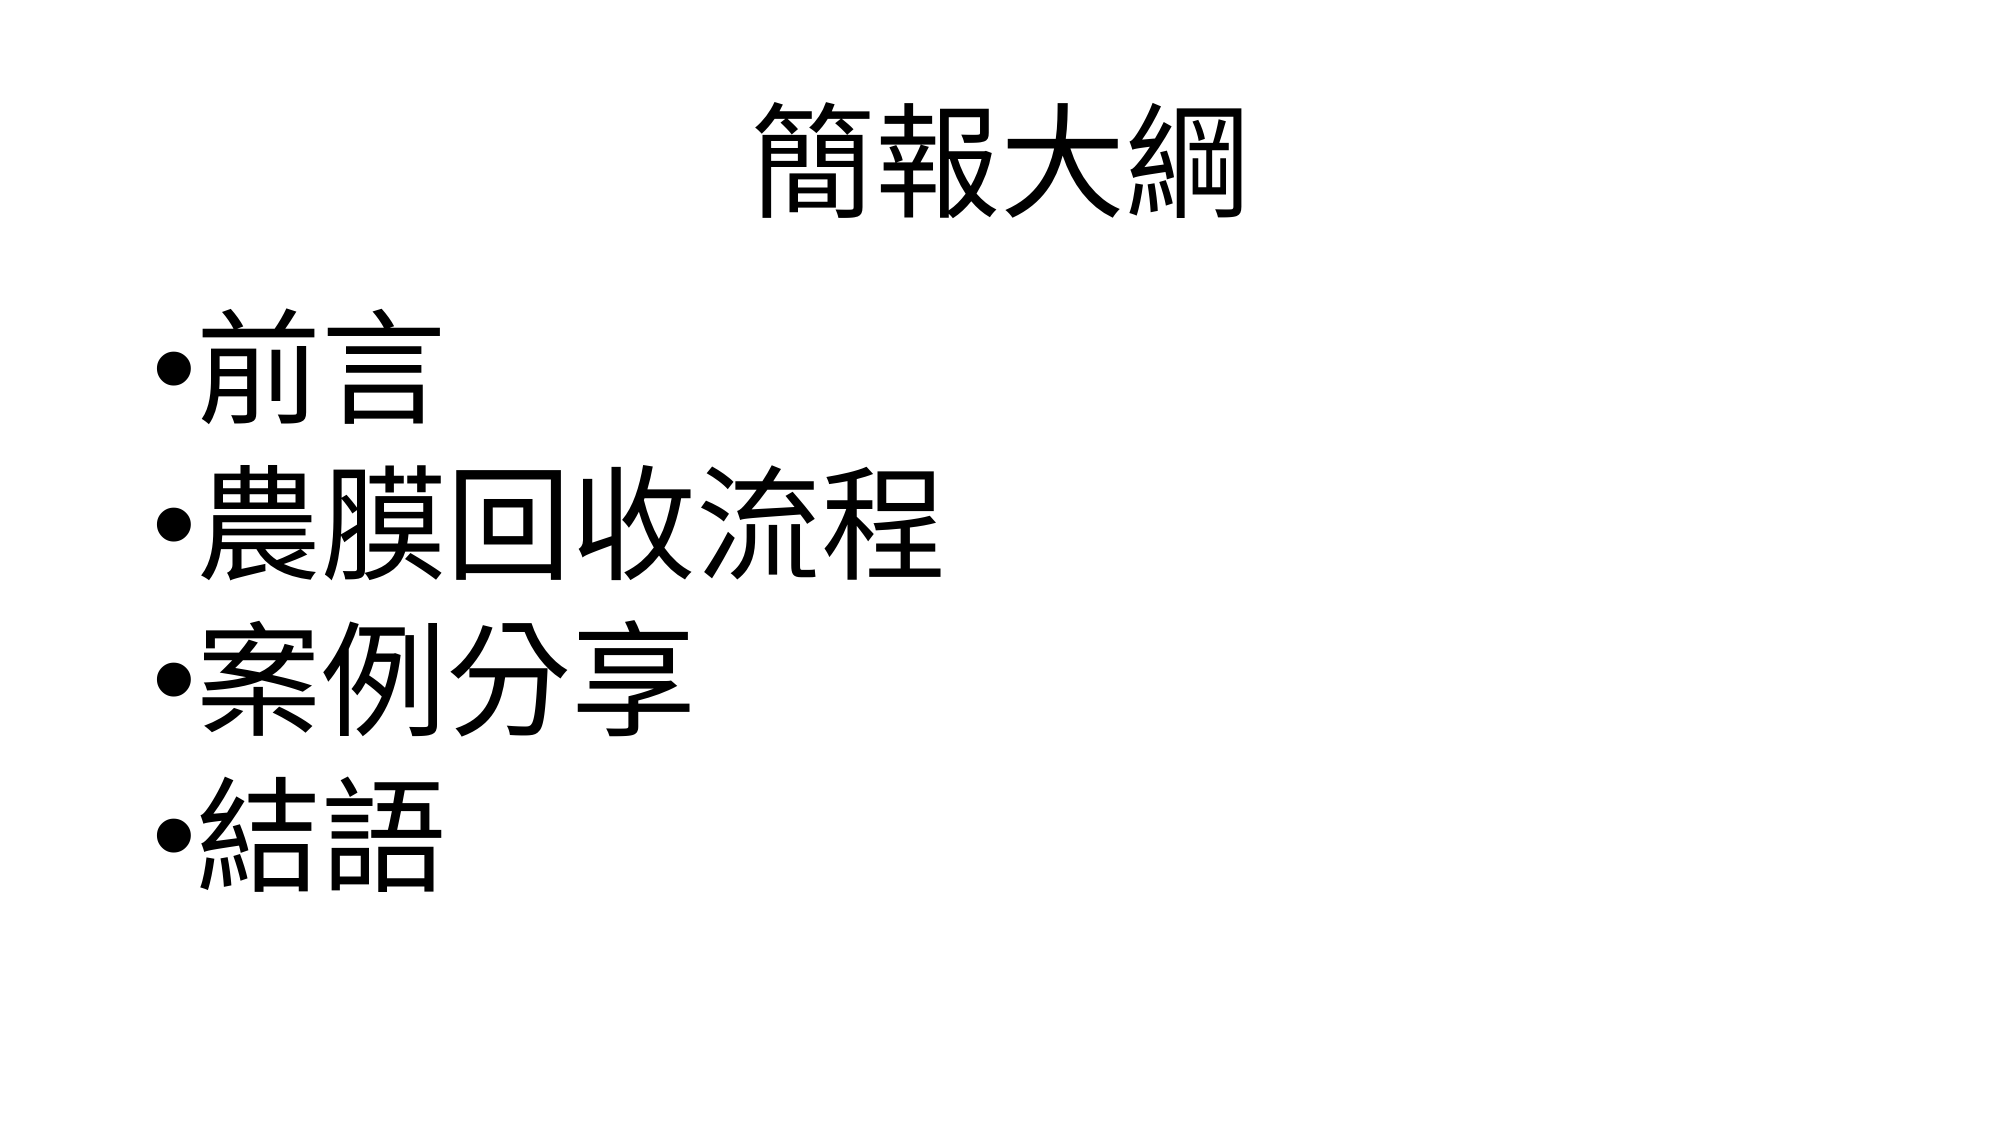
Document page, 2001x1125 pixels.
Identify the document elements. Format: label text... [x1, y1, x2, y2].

title 簡報大綱 [137, 59, 1863, 278]
list 前言 農膜回收流程 案例分享 結語 [137, 299, 1863, 1014]
